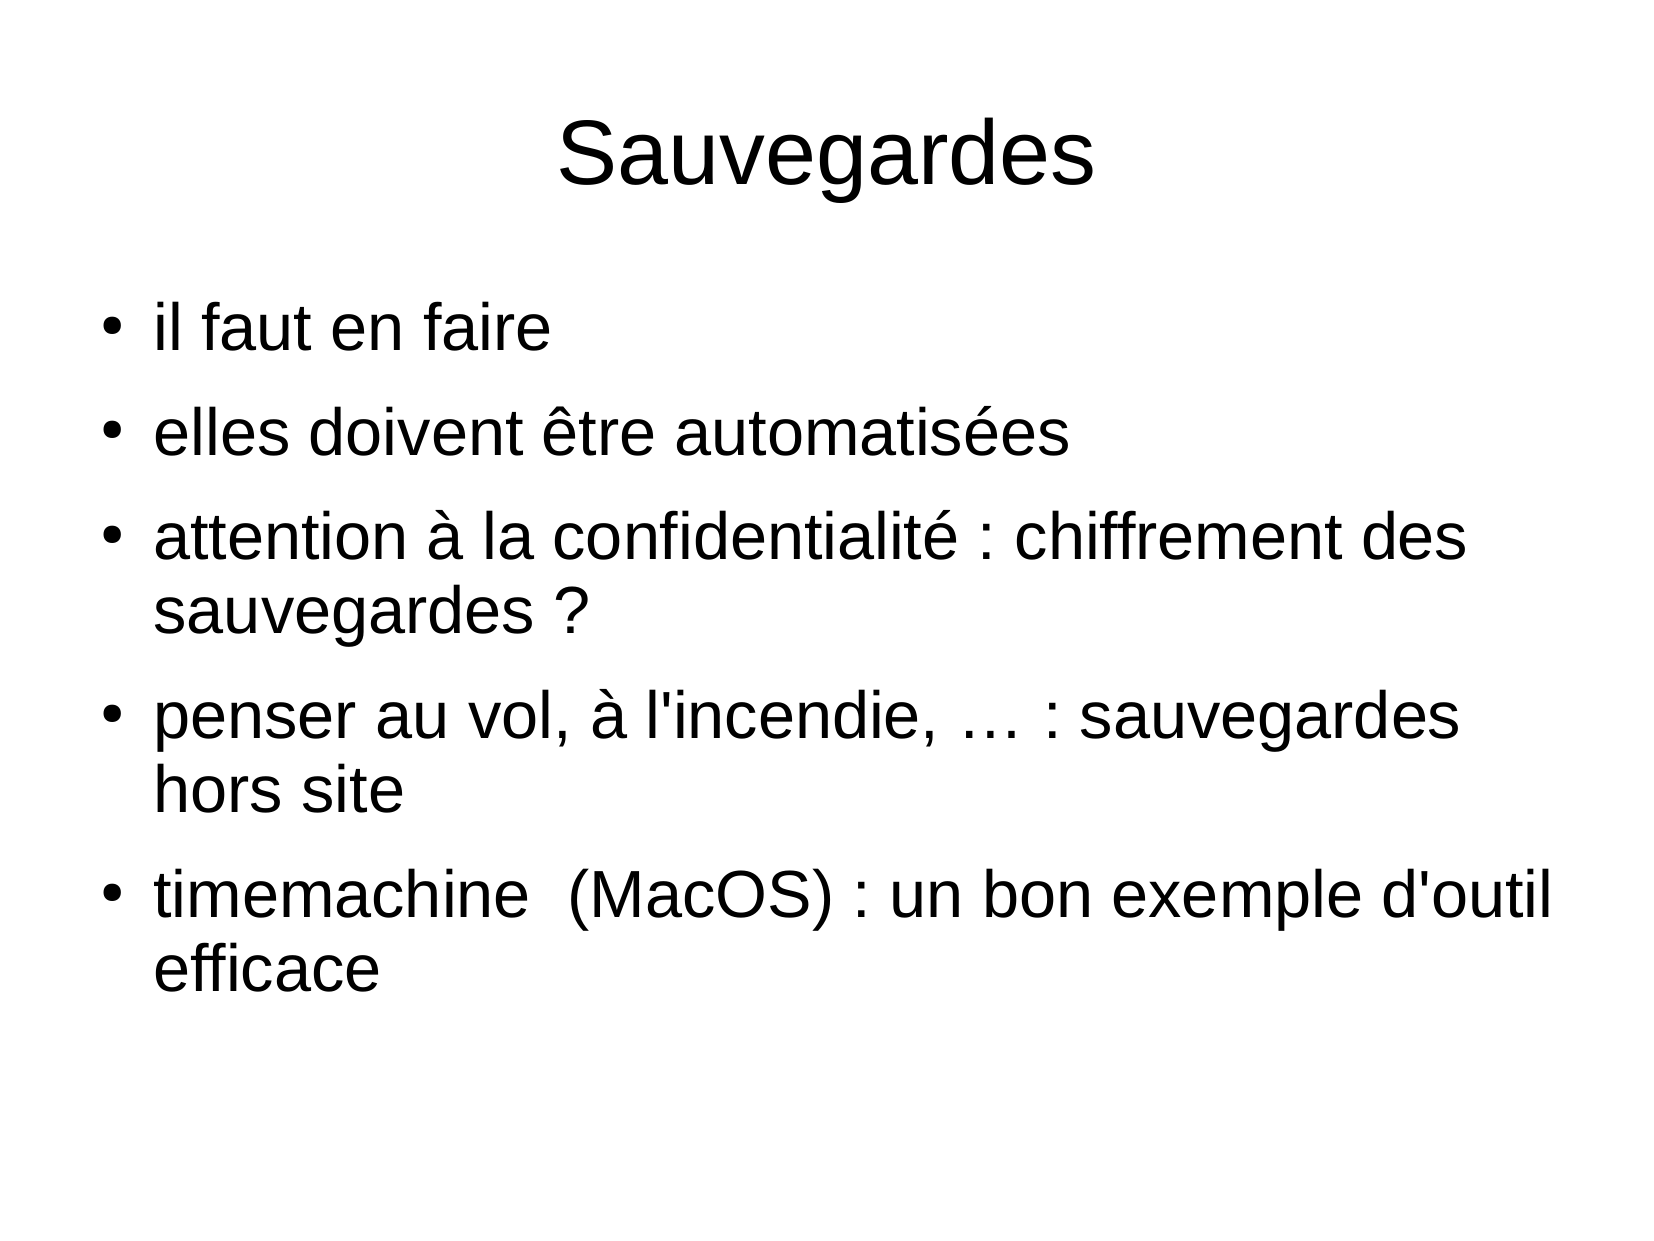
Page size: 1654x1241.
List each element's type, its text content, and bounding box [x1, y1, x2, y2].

list il faut en faire elles doivent être automatisées attention à la confidentialité : chiffrement des sauvegardes ? penser au vol, à l'incendie, … : sauvegardes hors site timemachine (MacOS) : un bon exemple d'outil efficace [82, 290, 1571, 1109]
title Sauvegardes [82, 49, 1571, 257]
